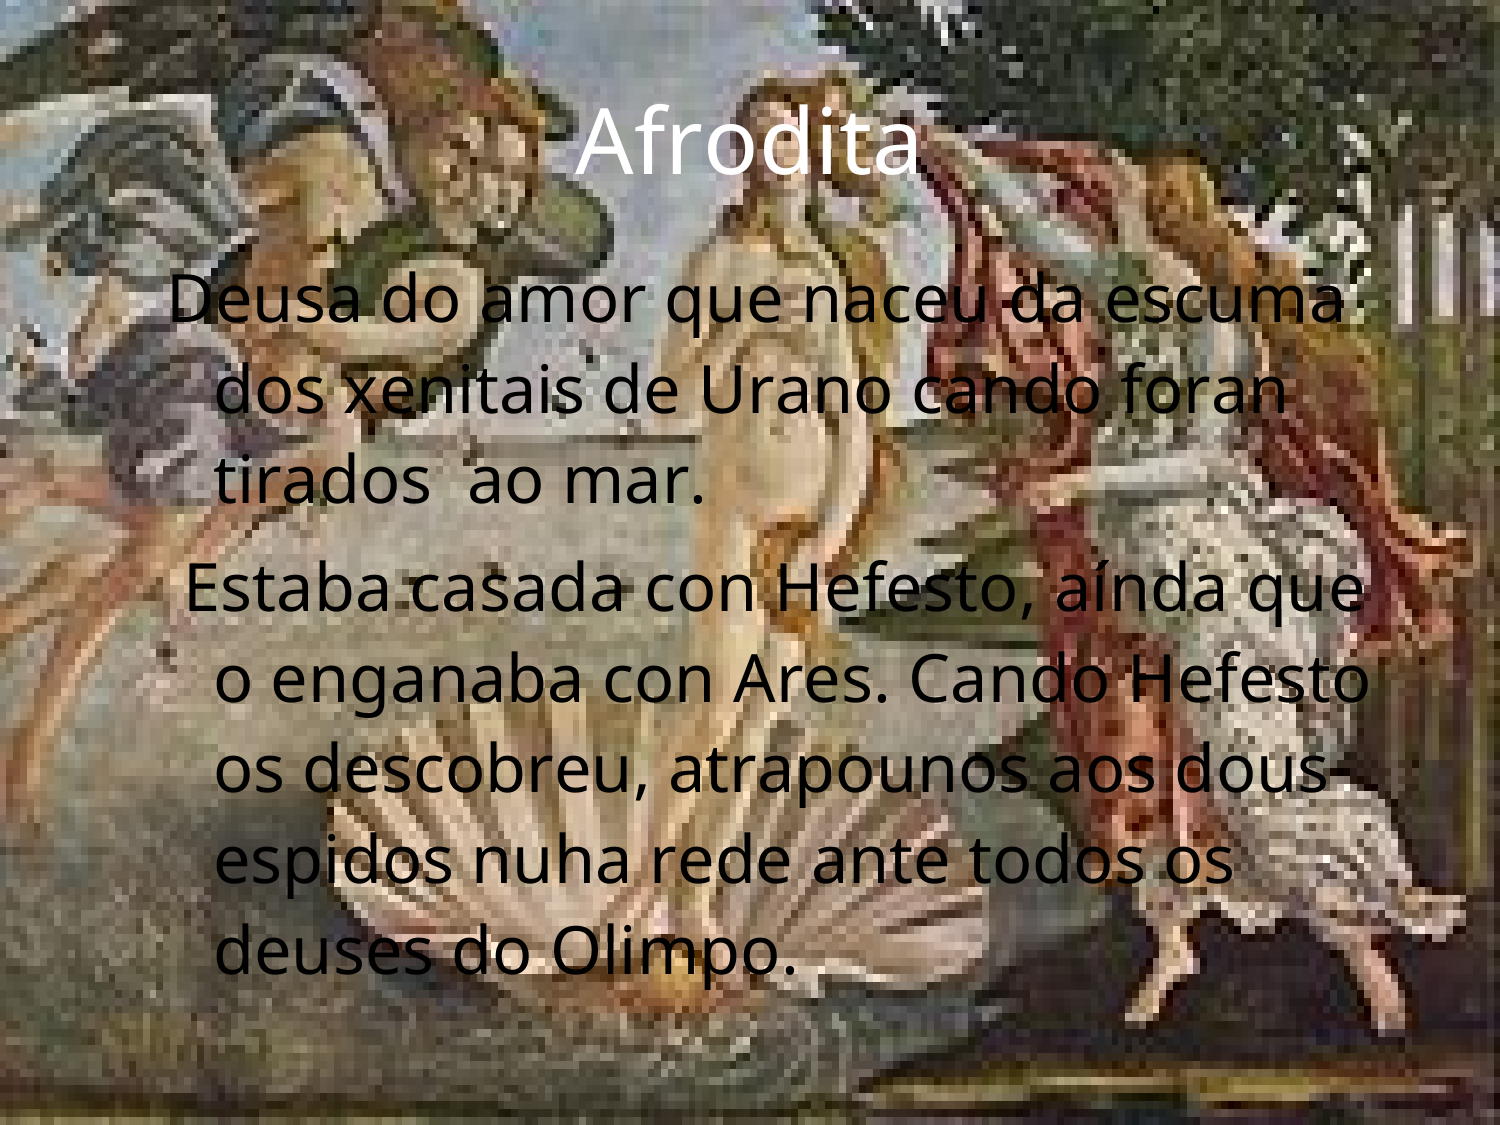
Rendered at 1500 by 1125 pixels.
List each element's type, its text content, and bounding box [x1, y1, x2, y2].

picture [0, 0, 1500, 1125]
list Deusa do amor que naceu da escuma dos xenitais de Urano cando foran tirados ao mar. Estaba casada con Hefesto, aínda que o enganaba con Ares. Cando Hefesto os descobreu, atrapounos aos dous espidos nuha rede ante todos os deuses do Olimpo. [76, 243, 1427, 986]
title Afrodita [75, 45, 1426, 233]
